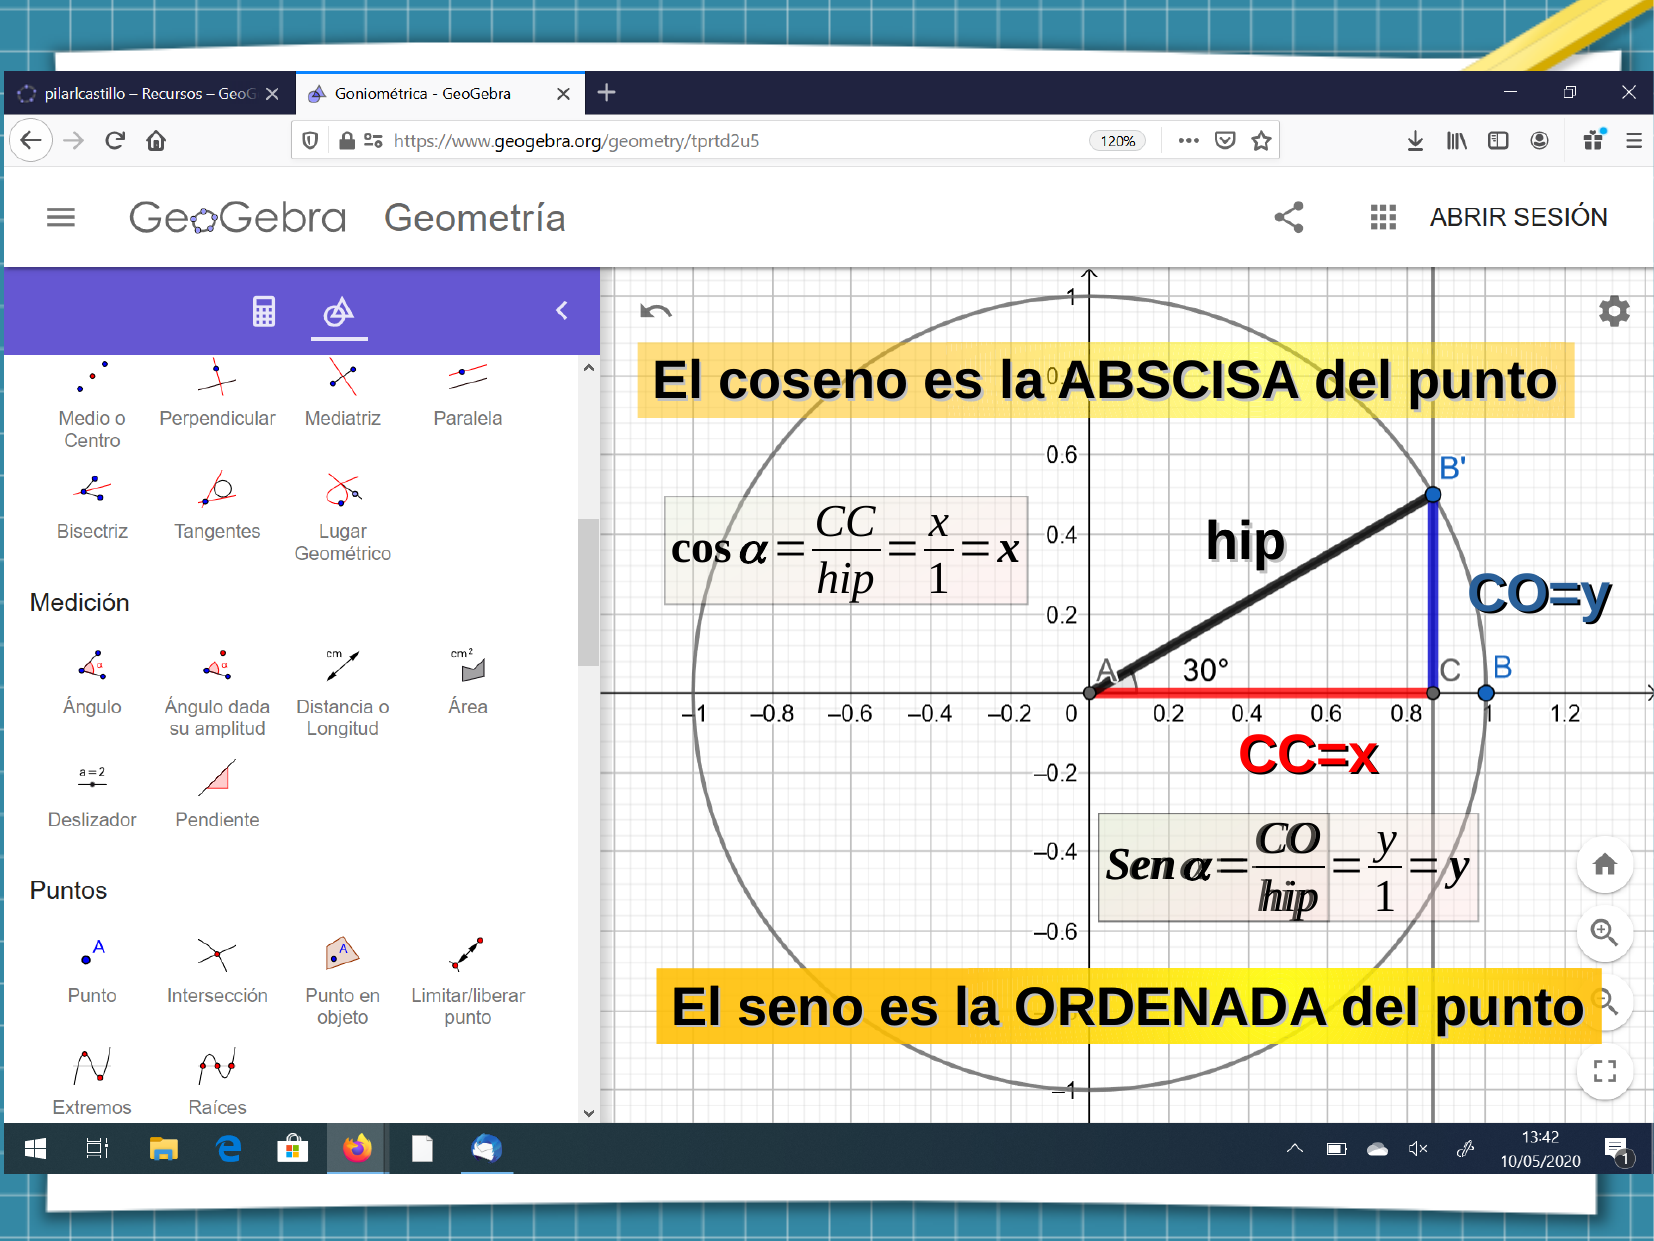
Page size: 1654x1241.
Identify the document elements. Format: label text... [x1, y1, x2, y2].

chart [664, 496, 1028, 605]
text_box CO=y [1452, 555, 1642, 692]
text_box El coseno es la ABSCISA del punto [637, 342, 1575, 418]
chart [1098, 813, 1479, 922]
text_box hip [1191, 503, 1303, 579]
text_box El seno es la ORDENADA del punto [656, 968, 1602, 1044]
picture [0, 0, 1654, 1241]
text_box CC=x [1223, 715, 1406, 813]
